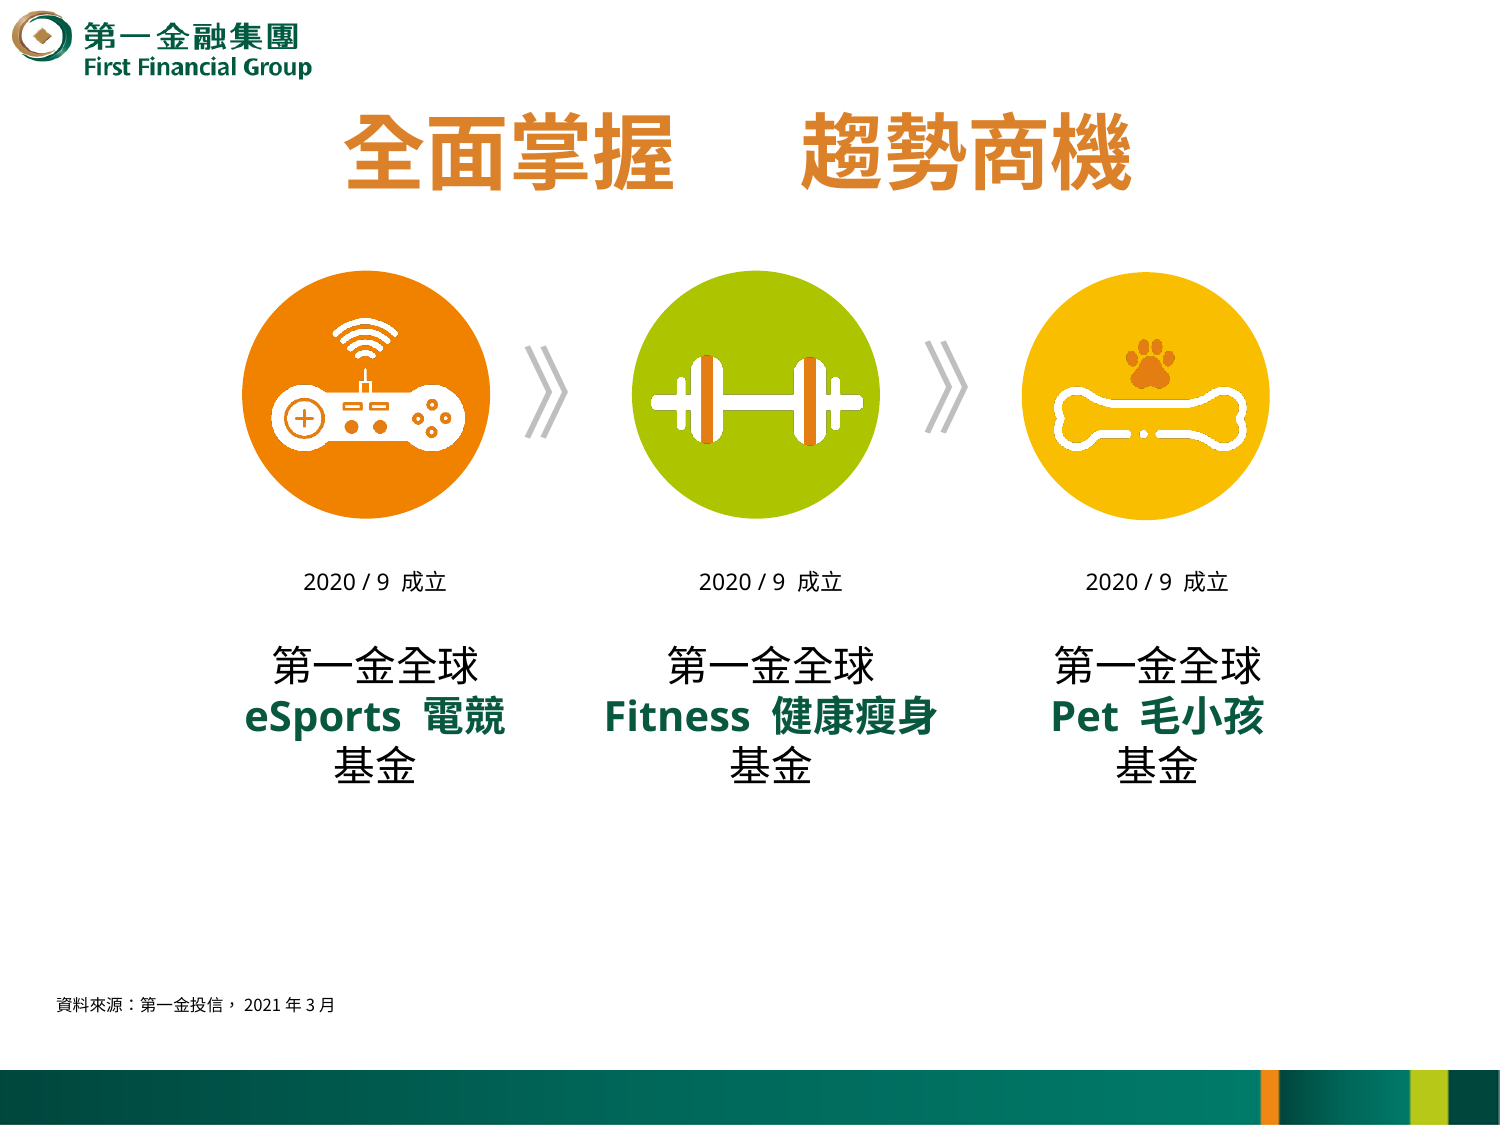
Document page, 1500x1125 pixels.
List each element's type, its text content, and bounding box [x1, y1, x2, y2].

text_box [1043, 272, 1248, 326]
picture [1004, 326, 1295, 462]
text_box 》 [516, 336, 606, 445]
title 全面掌握 趨勢商機 [147, 56, 1329, 244]
text_box 》 [915, 331, 1004, 440]
text_box 2020 / 9 成立 第一金全球 eSports 電競 基金 [188, 560, 563, 664]
picture [606, 322, 915, 468]
text_box 2020 / 9 成立 第一金全球 Fitness 健康瘦身 基金 [580, 560, 962, 664]
picture [0, 1070, 1500, 1125]
text_box [299, 270, 433, 290]
list 資料來源：第一金投信，2021年3月 [41, 987, 1388, 1047]
text_box [1040, 462, 1251, 521]
text_box [270, 473, 463, 519]
text_box 2020 / 9 成立 第一金全球 Pet 毛小孩 基金 [986, 560, 1329, 664]
text_box [655, 468, 856, 519]
picture [219, 290, 516, 473]
picture [11, 8, 313, 80]
text_box [655, 270, 857, 322]
